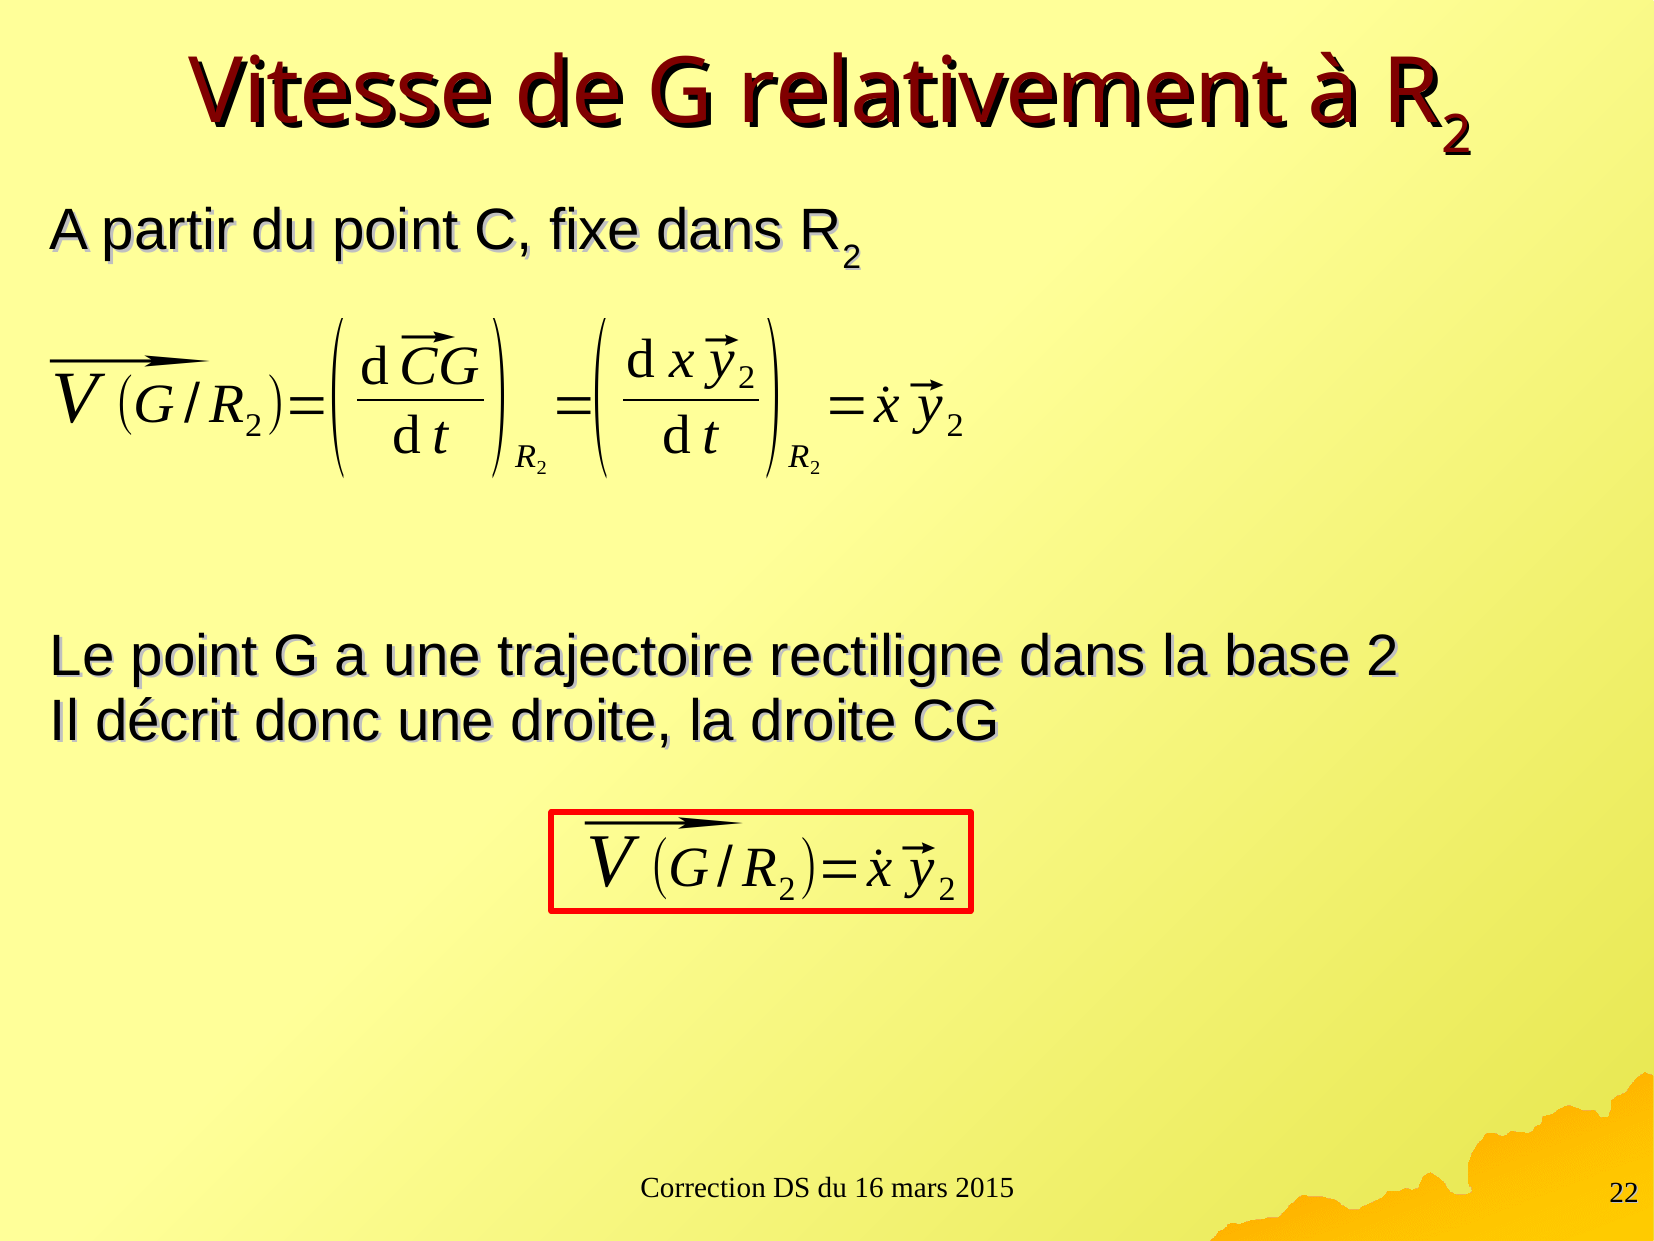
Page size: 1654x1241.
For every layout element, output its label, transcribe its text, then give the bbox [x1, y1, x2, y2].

text_box A partir du point C, fixe dans R2 [34, 189, 876, 284]
text_box Le point G a une trajectoire rectiligne dans la base 2 Il décrit donc une droite, la droite CG [35, 615, 1417, 760]
title Vitesse de G relativement à R2 [85, 0, 1574, 193]
chart [554, 815, 968, 908]
chart [18, 318, 976, 480]
